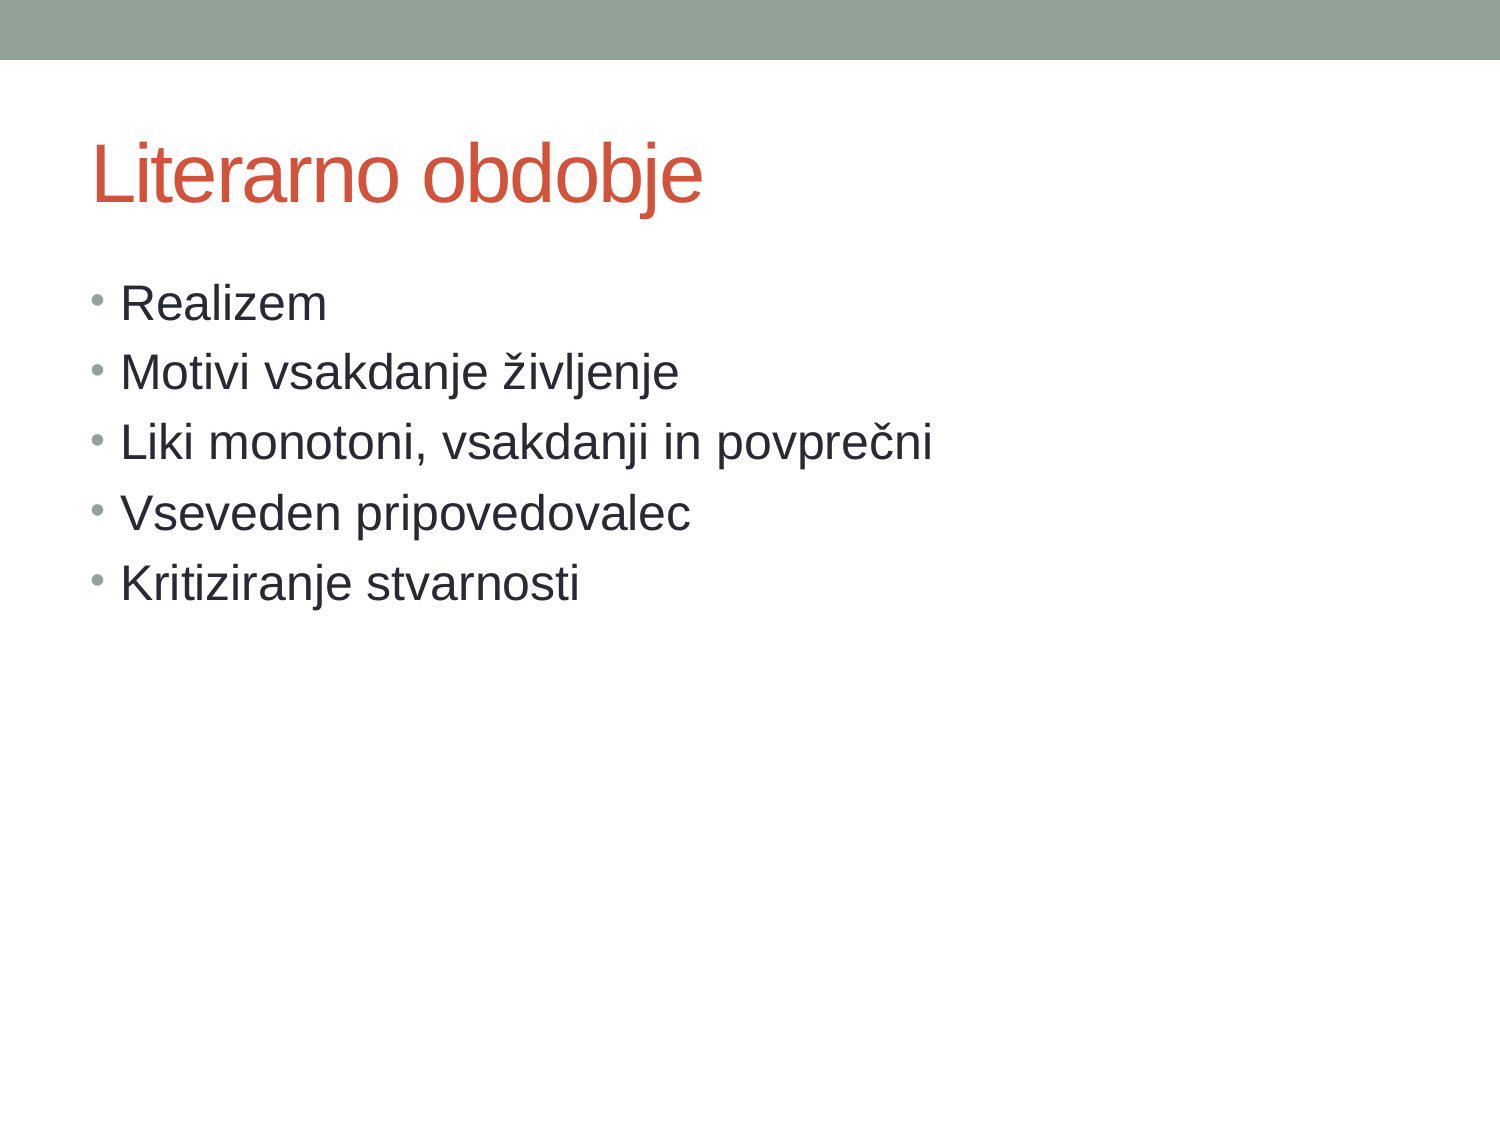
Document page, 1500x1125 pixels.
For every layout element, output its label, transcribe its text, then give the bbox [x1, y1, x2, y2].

list Realizem Motivi vsakdanje življenje Liki monotoni, vsakdanji in povprečni Vseveden pripovedovalec Kritiziranje stvarnosti [75, 262, 1425, 1063]
title Literarno obdobje [75, 87, 1425, 250]
